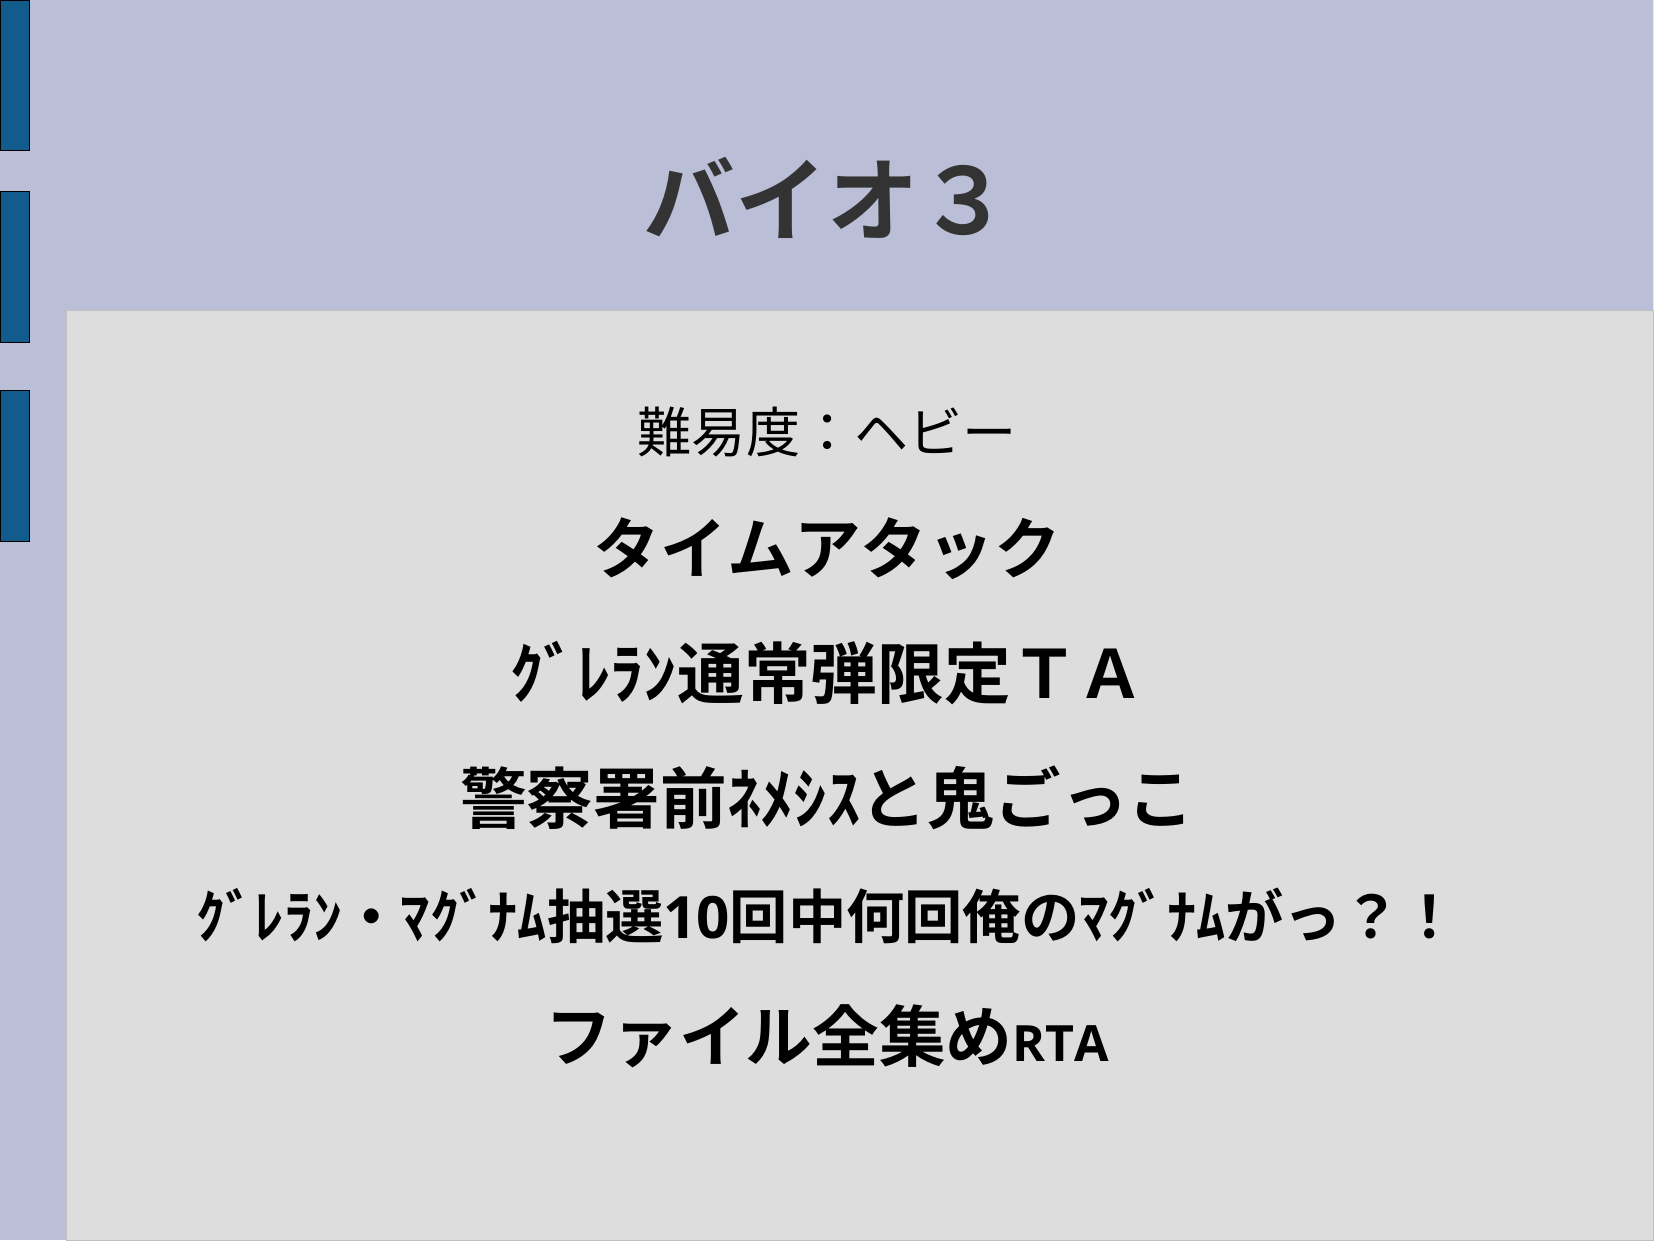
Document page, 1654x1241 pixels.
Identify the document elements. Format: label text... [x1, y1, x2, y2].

title バイオ３ [121, 91, 1534, 299]
subtitle 難易度：ヘビー タイムアタック ｸﾞﾚﾗﾝ通常弾限定ＴＡ 警察署前ﾈﾒｼｽと鬼ごっこ ｸﾞﾚﾗﾝ・ﾏｸﾞﾅﾑ抽選10回中何回俺のﾏｸﾞﾅﾑがっ？！ ファイル全集めRTA [121, 344, 1534, 1127]
